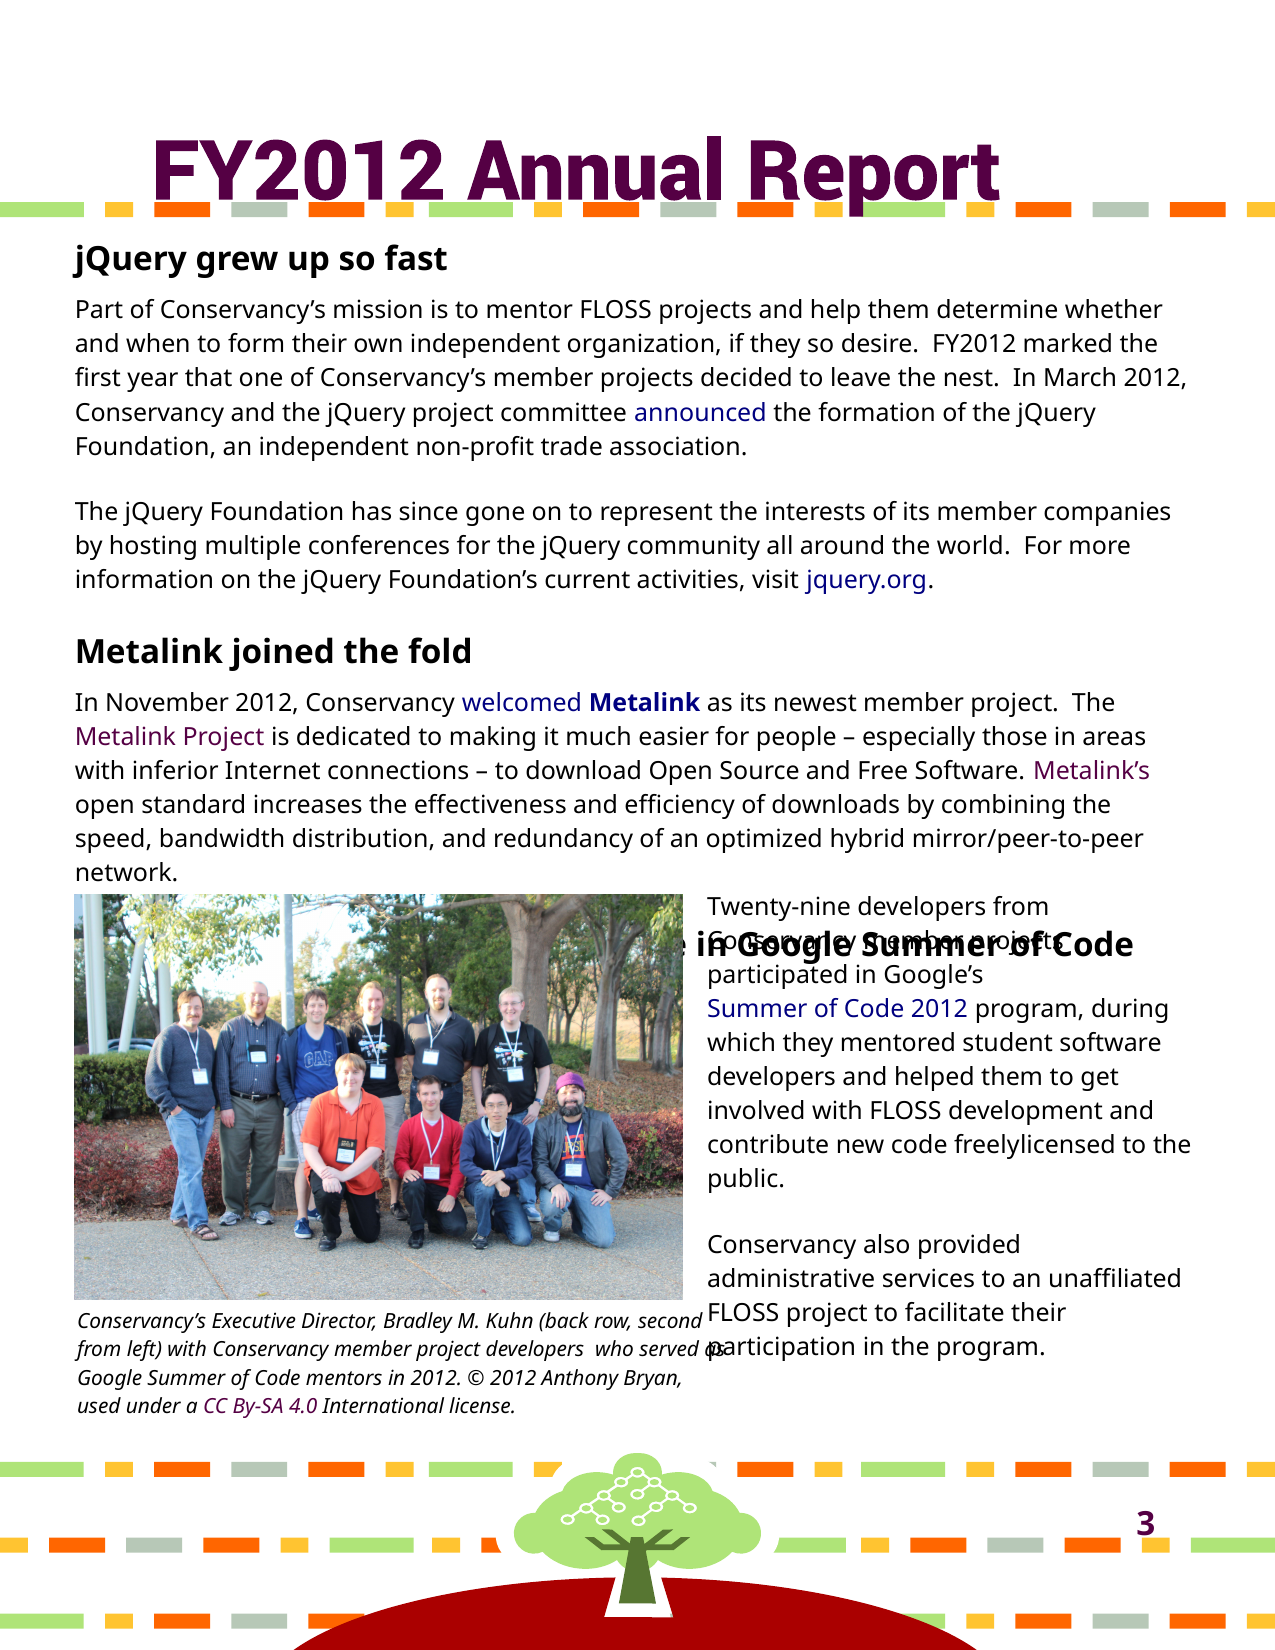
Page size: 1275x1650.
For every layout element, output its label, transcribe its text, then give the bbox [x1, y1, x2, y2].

list Twenty-nine developers from Conservancy member projects participated in Google’s Summer of Code 2012 program, during which they mentored student software developers and helped them to get involved with FLOSS development and contribute new code freely­licensed to the public. Conservancy also provided administrative services to an unaffiliated FLOSS project to facilitate their participation in the program. [707, 831, 1197, 1362]
picture [74, 894, 683, 1298]
list jQuery grew up so fast Part of Conservancy’s mission is to mentor FLOSS projects and help them determine whether and when to form their own independent organization, if they so desire. FY2012 marked the first year that one of Conservancy’s member projects decided to leave the nest. In March 2012, Conservancy and the jQuery project committee announced the formation of the jQuery Foundation, an independent non-profit trade association. The jQuery Foundation has since gone on to represent the interests of its member companies by hosting multiple conferences for the jQuery community all around the world. For more information on the jQuery Foundation’s current activities, visit jquery.org. Metalink joined the fold In November 2012, Conservancy welcomed Metalink as its newest member project. The Metalink Project is dedicated to making it much easier for people – especially those in areas with inferior Internet connections – to download Open Source and Free Software. Metalink’s open standard increases the effectiveness and efficiency of downloads by combining the speed, bandwidth distribution, and redundancy of an optimized hybrid mirror/peer-to-peer network. Conservancy member projects active in Google Summer of Code [74, 234, 1197, 1105]
text_box Conservancy’s Executive Director, Bradley M. Kuhn (back row, second from left) with Conservancy member project developers who served as Google Summer of Code mentors in 2012. © 2012 Anthony Bryan, used under a CC By-SA 4.0 International license. [62, 1298, 710, 1442]
